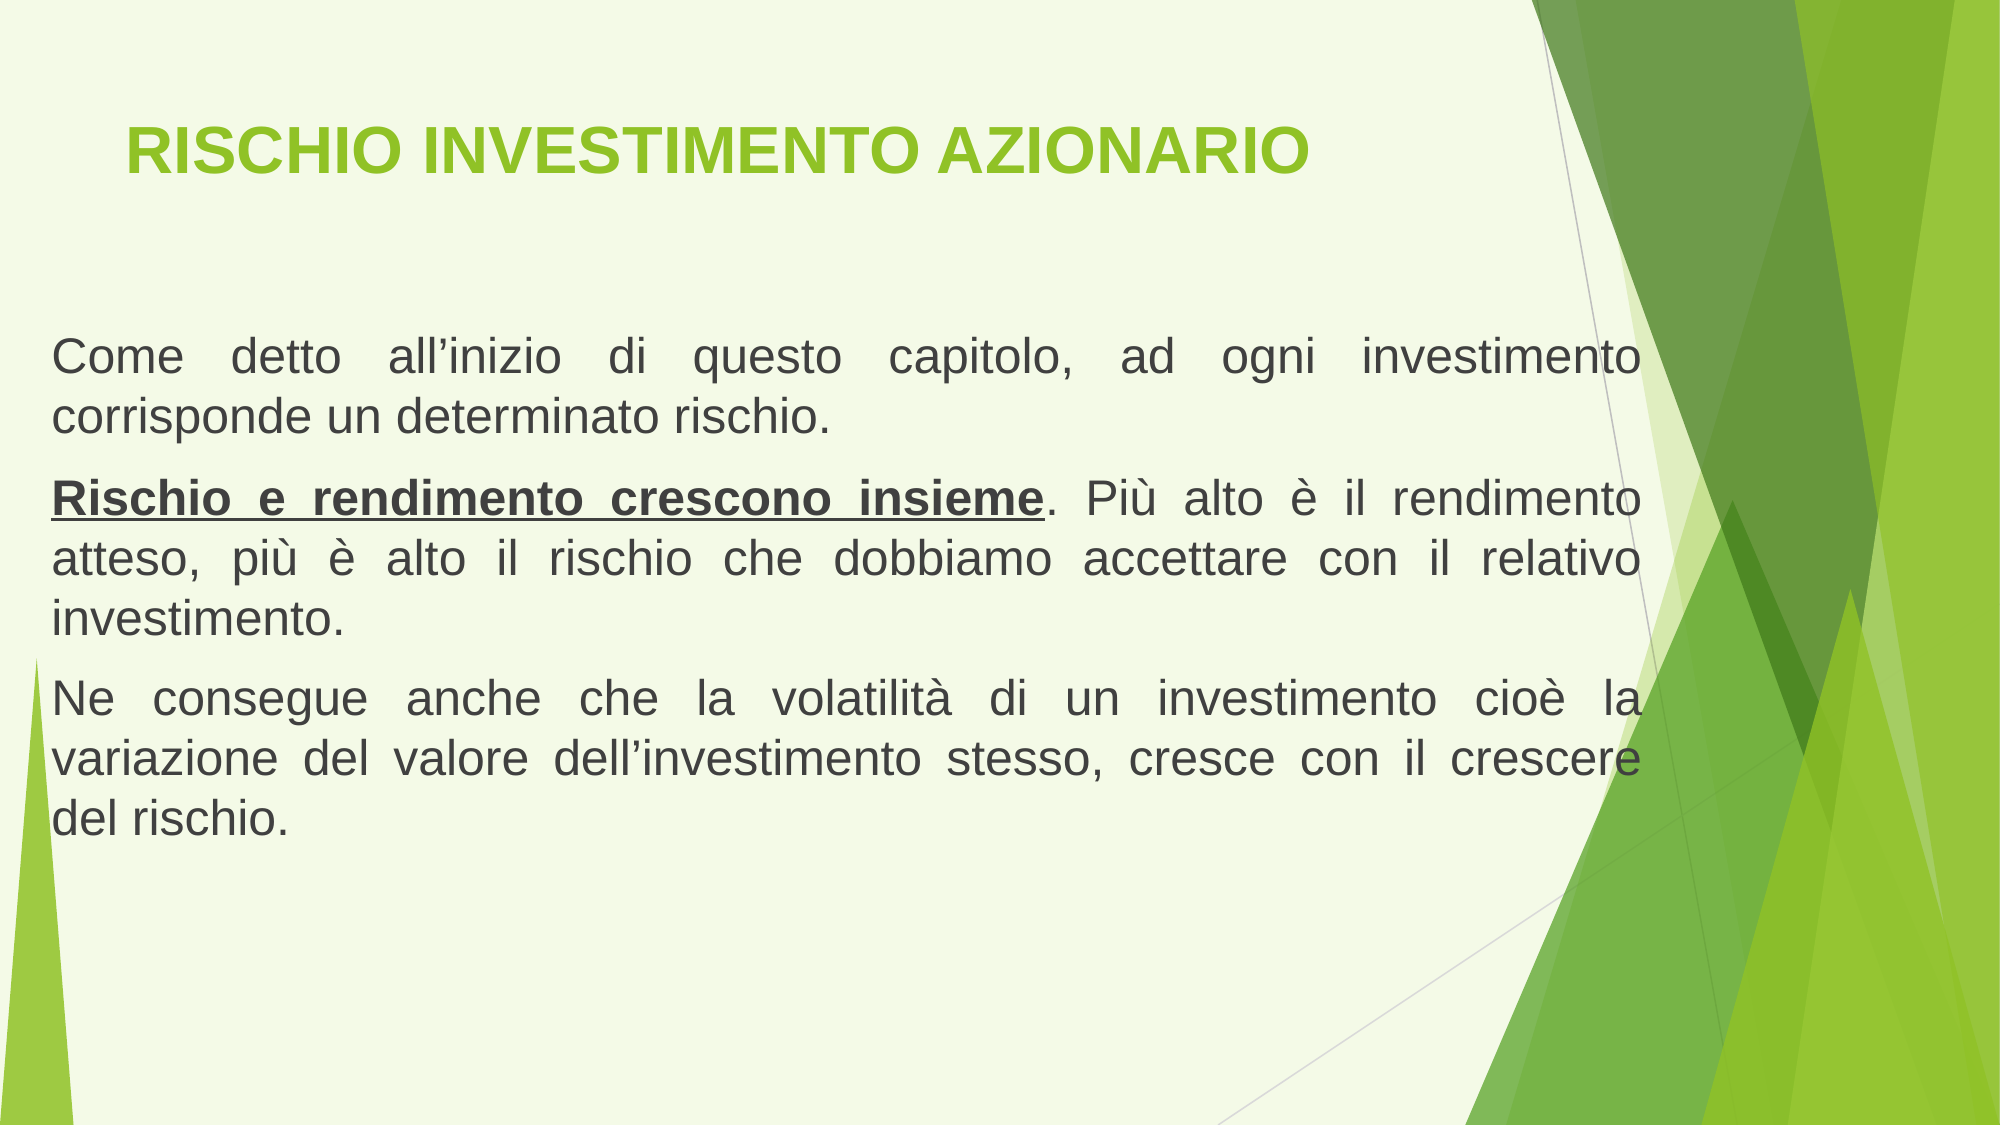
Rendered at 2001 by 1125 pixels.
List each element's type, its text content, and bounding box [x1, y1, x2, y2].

list Come detto all’inizio di questo capitolo, ad ogni investimento corrisponde un determinato rischio. Rischio e rendimento crescono insieme. Più alto è il rendimento atteso, più è alto il rischio che dobbiamo accettare con il relativo investimento. Ne consegue anche che la volatilità di un investimento cioè la variazione del valore dell’investimento stesso, cresce con il crescere del rischio. [36, 316, 1658, 922]
title RISCHIO INVESTIMENTO AZIONARIO [111, 99, 1522, 316]
